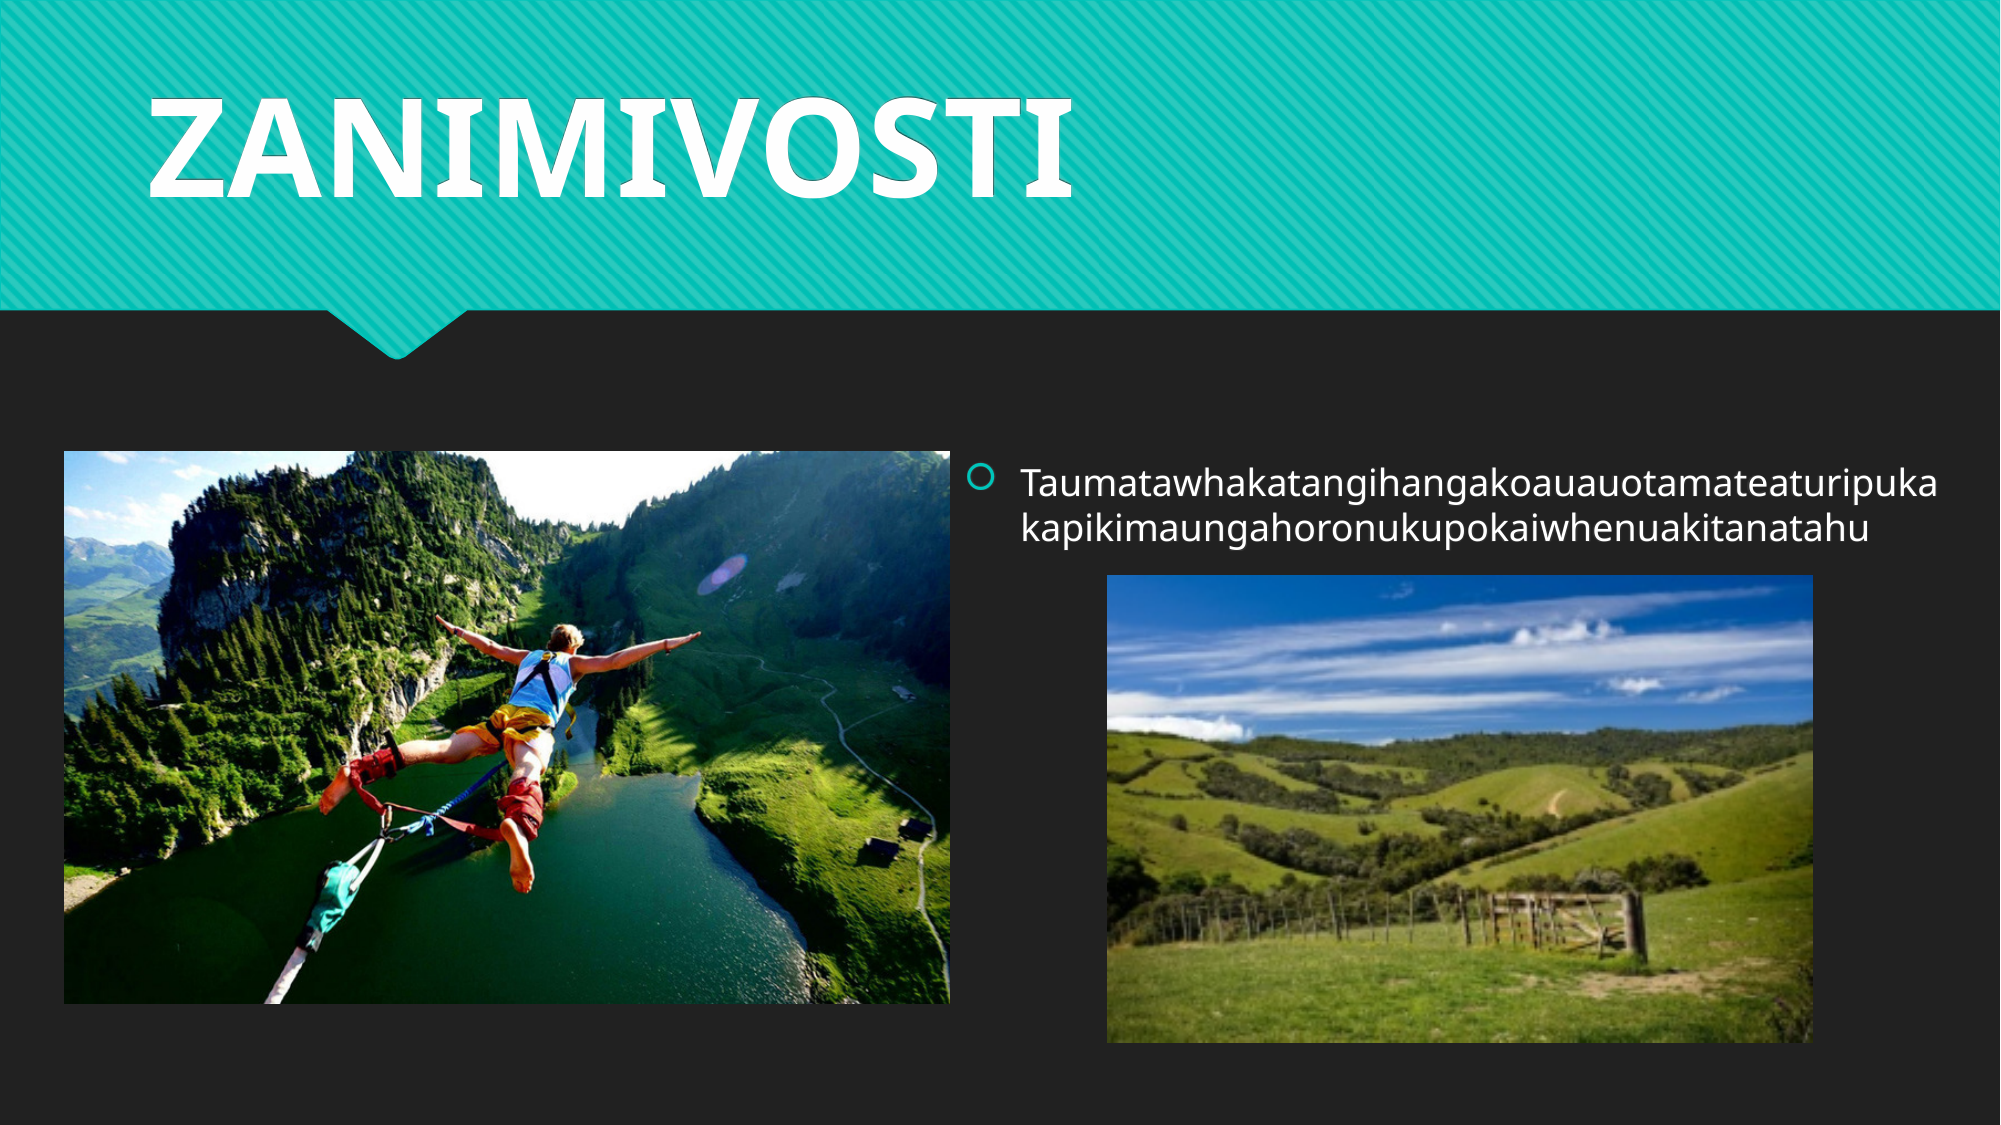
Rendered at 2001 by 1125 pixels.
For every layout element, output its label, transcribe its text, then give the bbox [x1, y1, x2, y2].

list Taumatawhakatangihangakoauauotamateaturipukakapikimaungahoronukupokaiwhenuakitanatahu [950, 451, 1971, 962]
picture [64, 451, 950, 1004]
title ZANIMIVOSTI [132, 73, 1868, 233]
picture [1, 1, 1999, 357]
picture [1107, 575, 1813, 1044]
